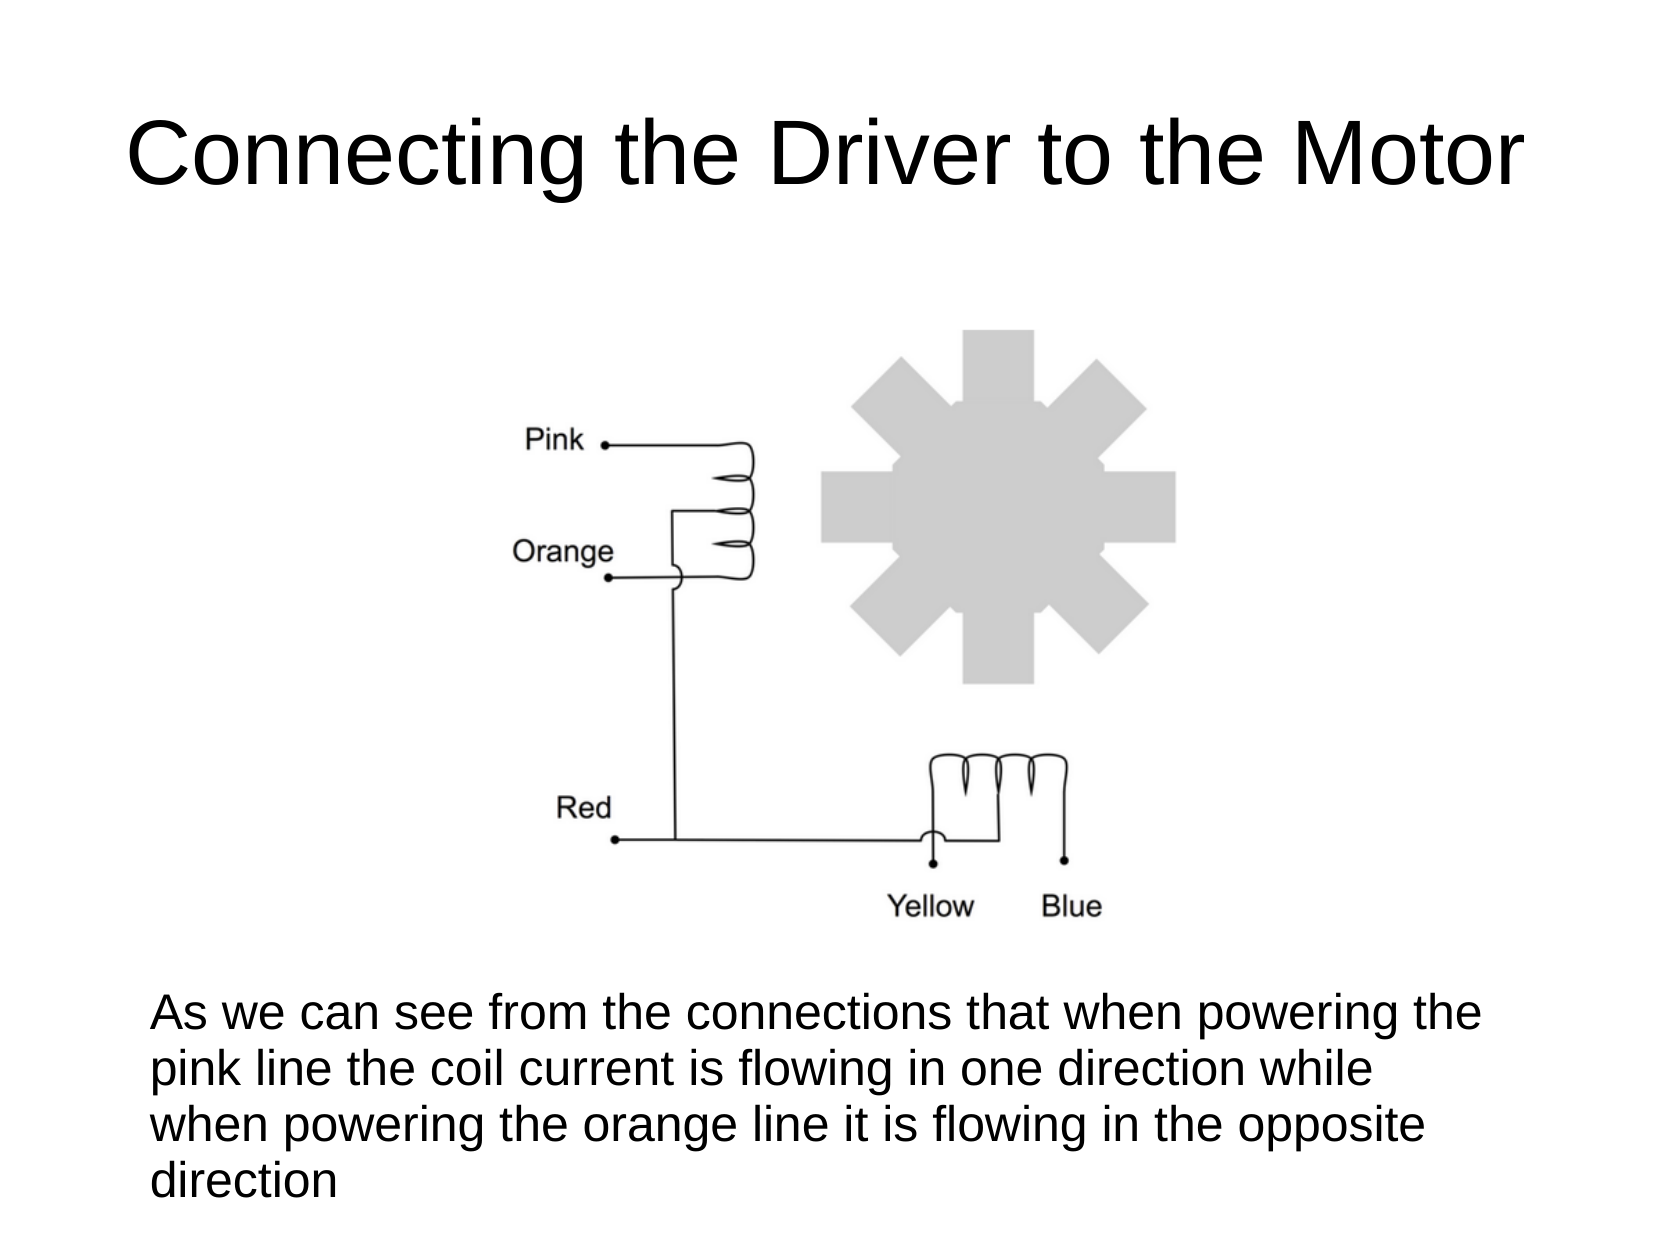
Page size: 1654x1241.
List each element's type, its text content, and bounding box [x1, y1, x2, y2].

text_box As we can see from the connections that when powering the pink line the coil current is flowing in one direction while when powering the orange line it is flowing in the opposite direction [135, 977, 1516, 1216]
picture [480, 290, 1249, 946]
title Connecting the Driver to the Motor [82, 49, 1571, 257]
